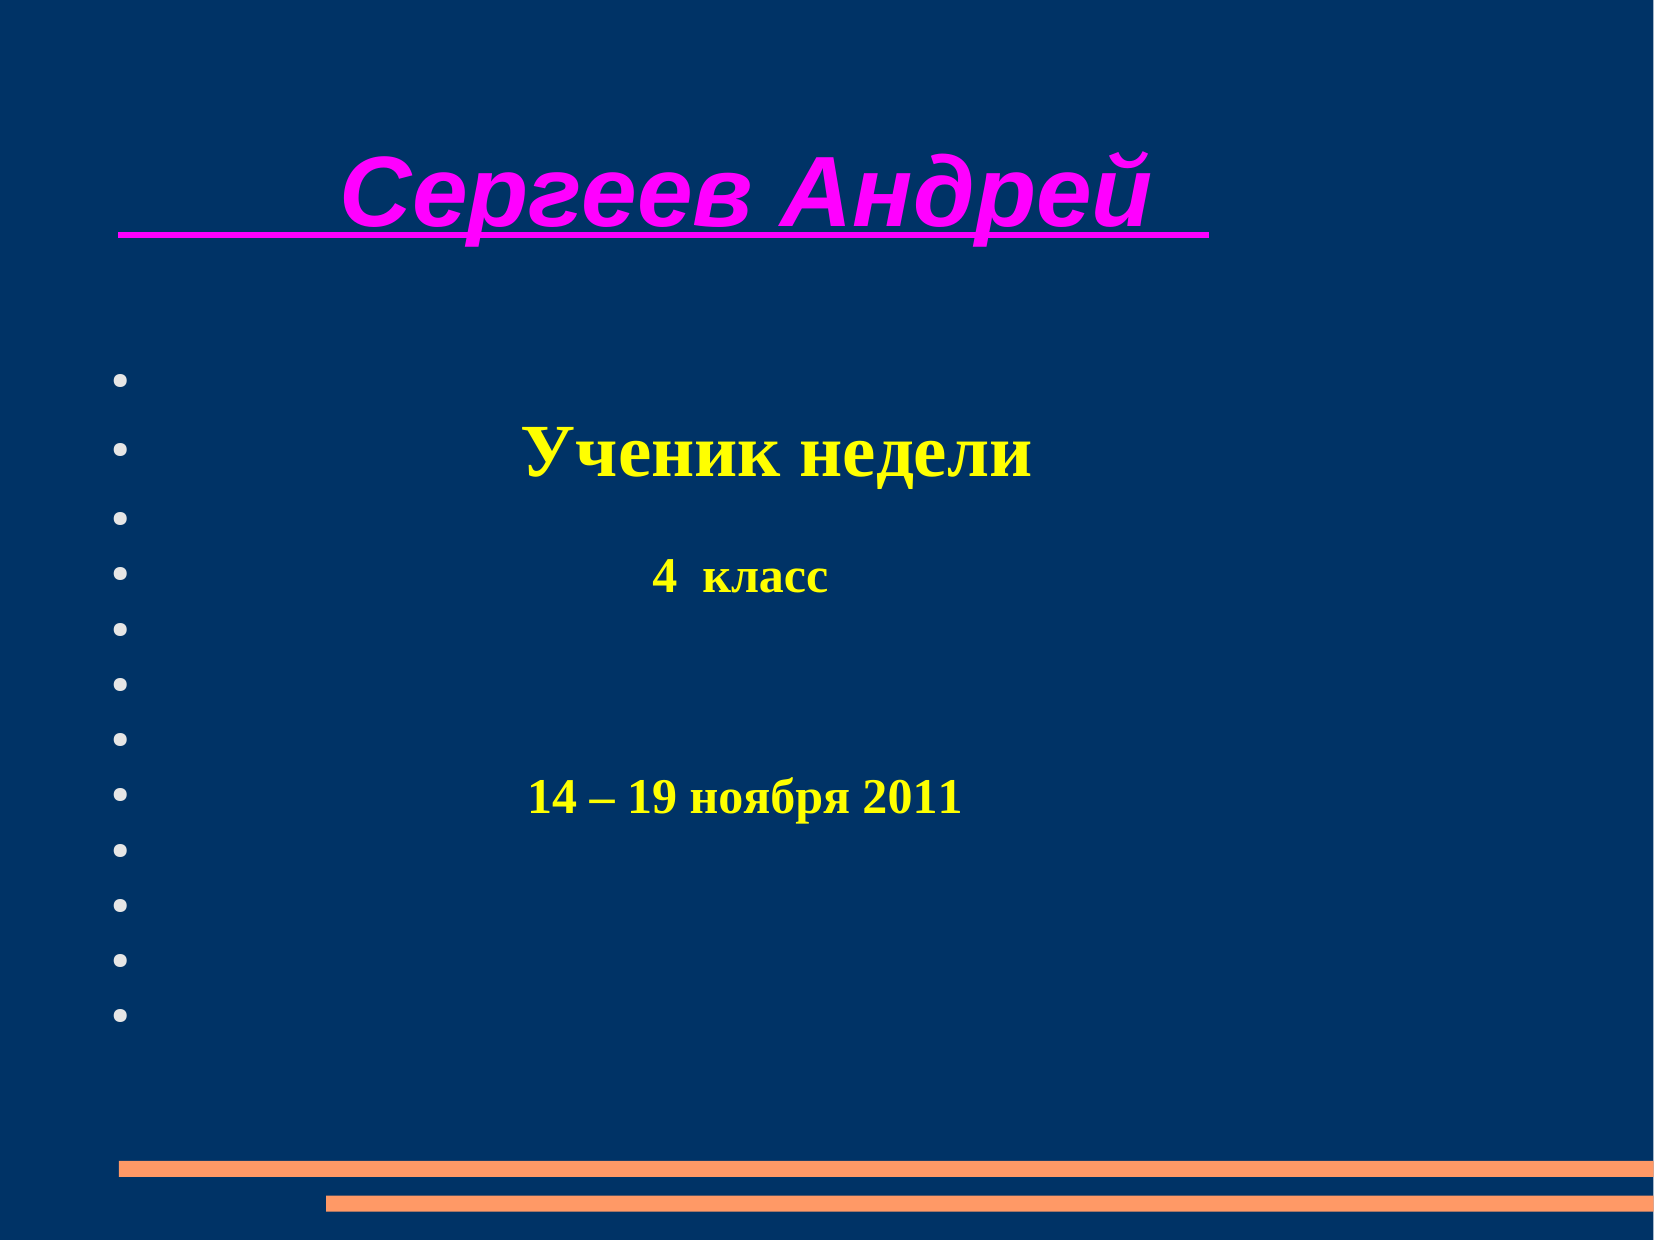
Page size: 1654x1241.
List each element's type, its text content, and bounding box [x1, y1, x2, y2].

list Ученик недели 4 класс 14 – 19 ноября 2011 [93, 354, 1506, 1166]
title Сергеев Андрей [118, 88, 1595, 296]
